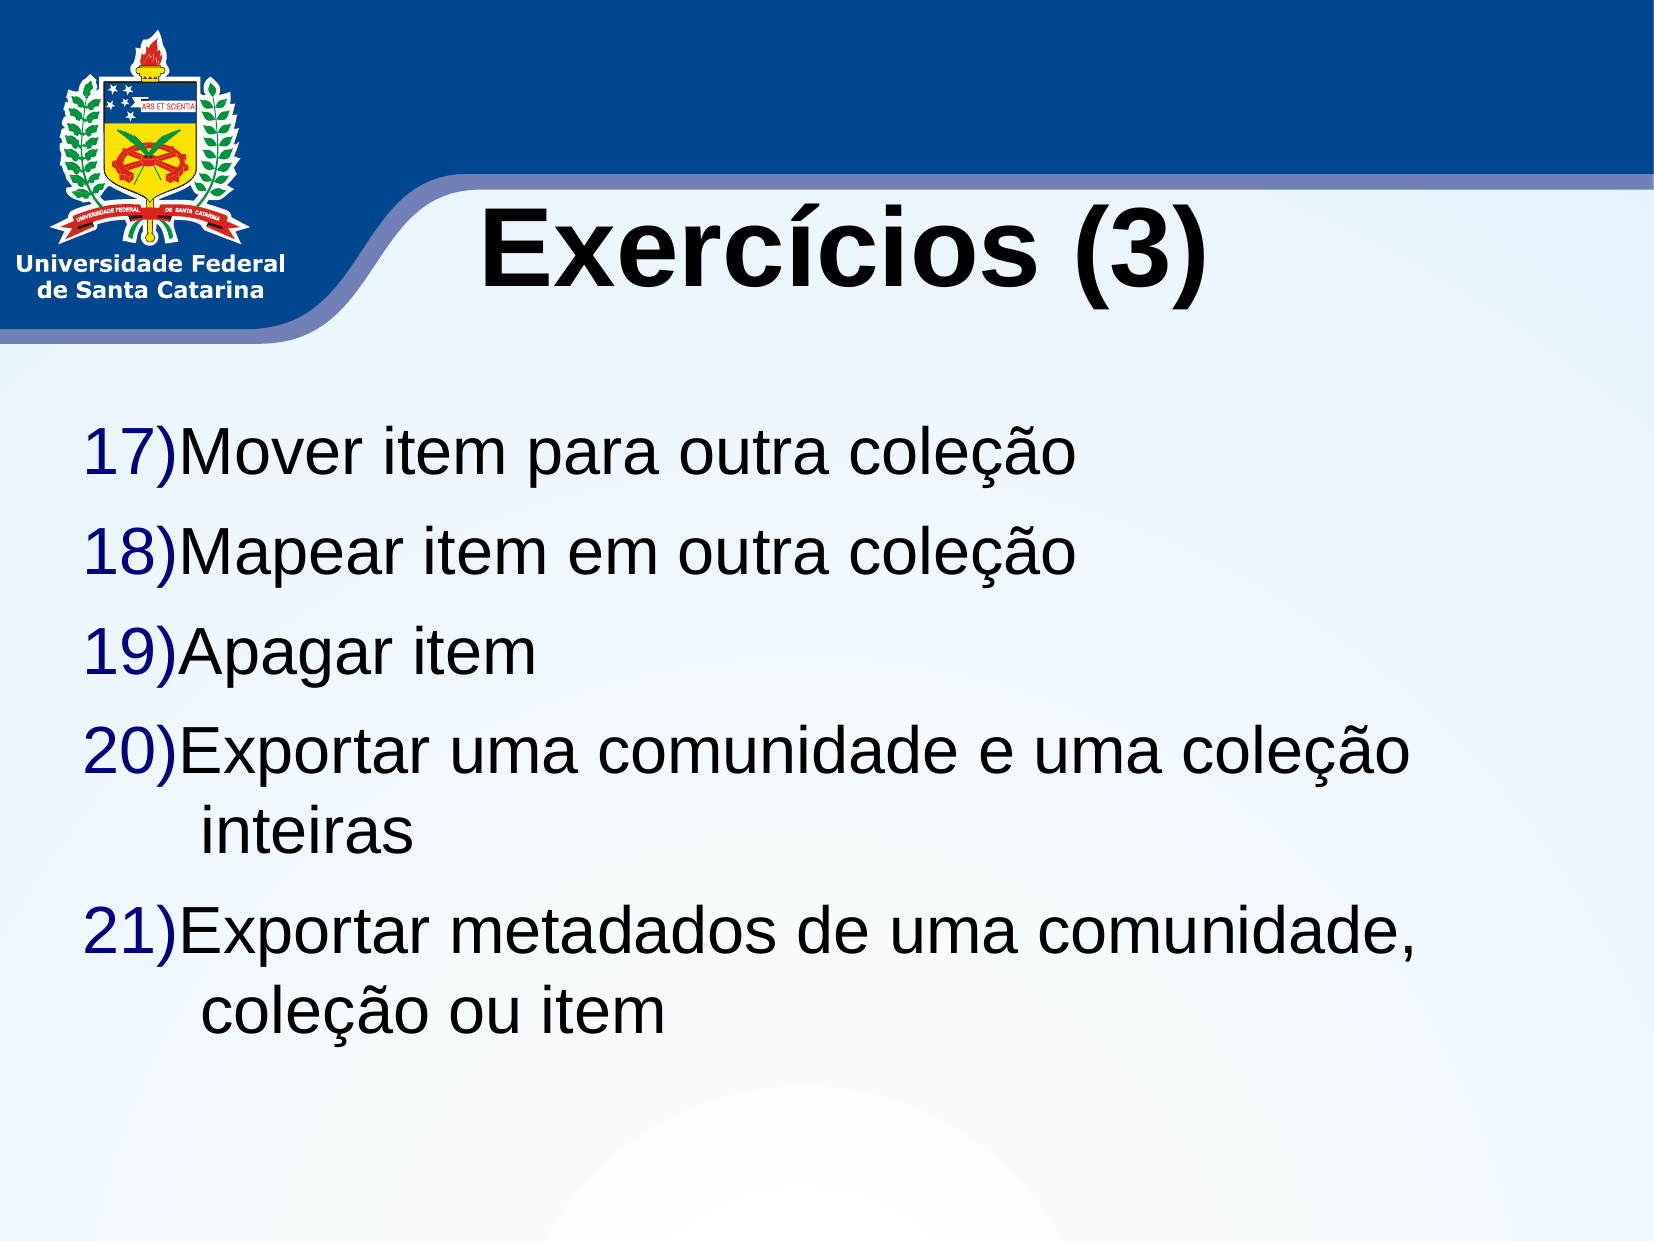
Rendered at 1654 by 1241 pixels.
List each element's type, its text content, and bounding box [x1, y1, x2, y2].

title Exercícios (3) [100, 138, 1589, 346]
list Mover item para outra coleção Mapear item em outra coleção Apagar item Exportar uma comunidade e uma coleção inteiras Exportar metadados de uma comunidade, coleção ou item [82, 408, 1571, 1227]
